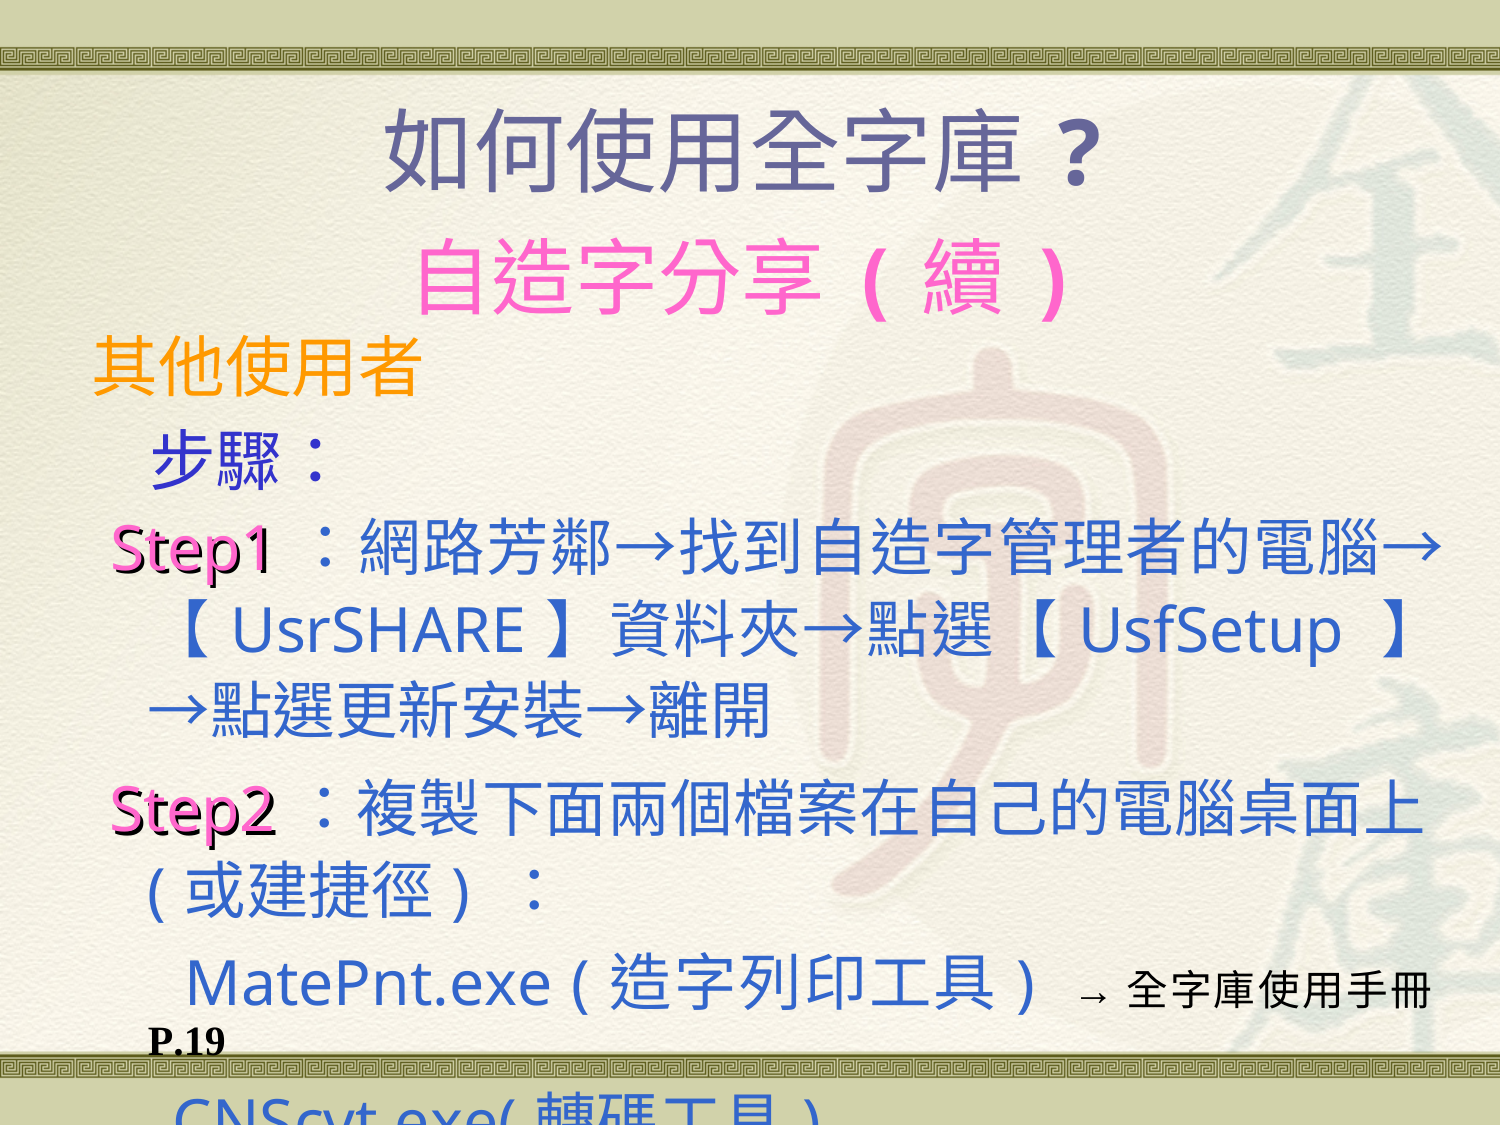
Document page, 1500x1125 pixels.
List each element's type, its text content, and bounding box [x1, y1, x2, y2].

picture [403, 1114, 420, 1124]
picture [629, 1098, 638, 1104]
picture [629, 1108, 638, 1114]
picture [0, 0, 1500, 1125]
picture [608, 1118, 615, 1125]
picture [739, 1107, 766, 1113]
list 其他使用者 步驟： Step1：網路芳鄰→找到自造字管理者的電腦→ 【UsrSHARE】資料夾→點選【UsfSetup 】→點選更新安裝→離開 Step2：複製下面兩個檔案在自己的電腦桌面上(或建捷徑) ： MatePnt.exe (造字列印工具) →全字庫使用手冊P.19 CNScvt.exe(轉碼工具) [76, 314, 1459, 1049]
picture [739, 1098, 766, 1104]
picture [629, 1117, 638, 1123]
title 如何使用全字庫? 自造字分享(續) [105, 93, 1383, 314]
picture [223, 1108, 234, 1125]
picture [472, 1114, 489, 1124]
picture [739, 1116, 766, 1122]
